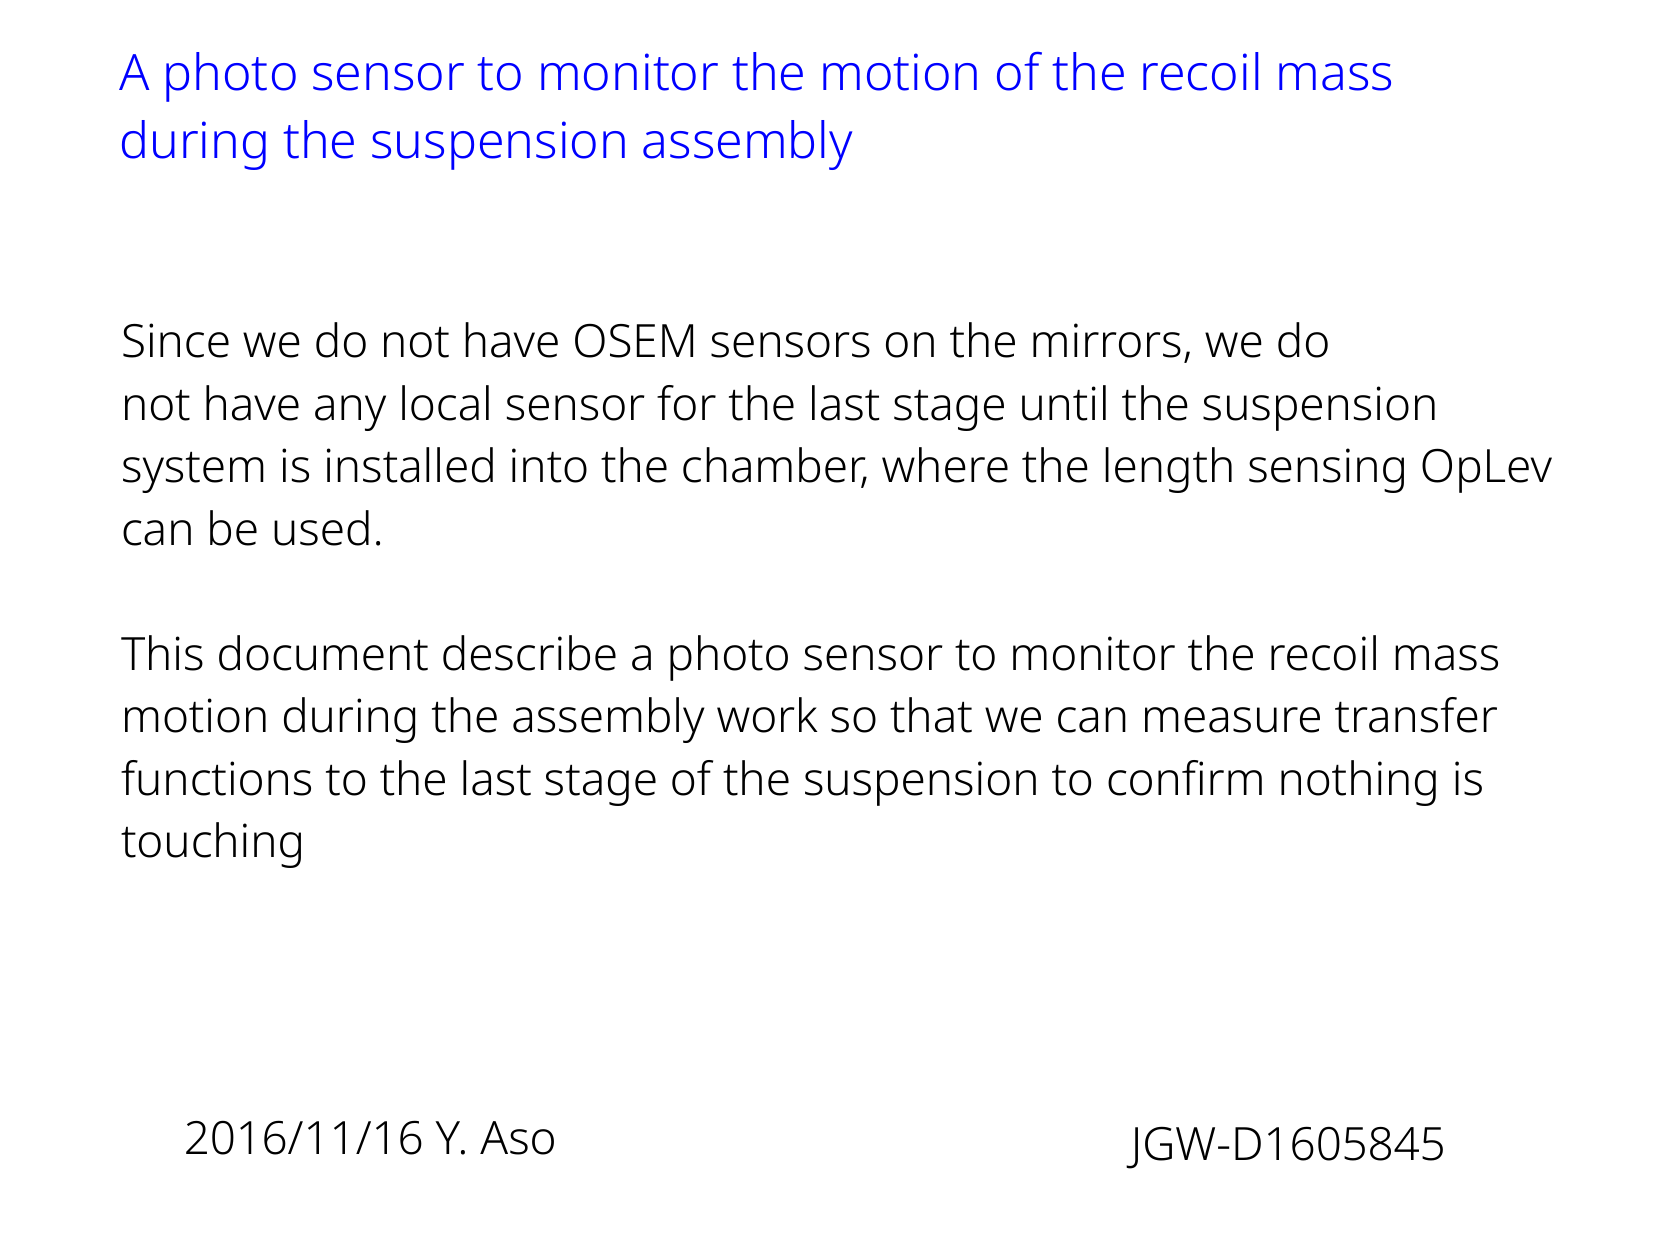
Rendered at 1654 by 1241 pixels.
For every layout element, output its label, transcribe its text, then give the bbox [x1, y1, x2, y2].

text_box Since we do not have OSEM sensors on the mirrors, we do not have any local sensor for the last stage until the suspension system is installed into the chamber, where the length sensing OpLev can be used. This document describe a photo sensor to monitor the recoil mass motion during the assembly work so that we can measure transfer functions to the last stage of the suspension to confirm nothing is touching [106, 301, 1607, 825]
text_box JGW-D1605845 [1116, 1103, 1512, 1176]
text_box 2016/11/16 Y. Aso [168, 1098, 638, 1170]
text_box A photo sensor to monitor the motion of the recoil mass during the suspension assembly [104, 29, 1542, 168]
